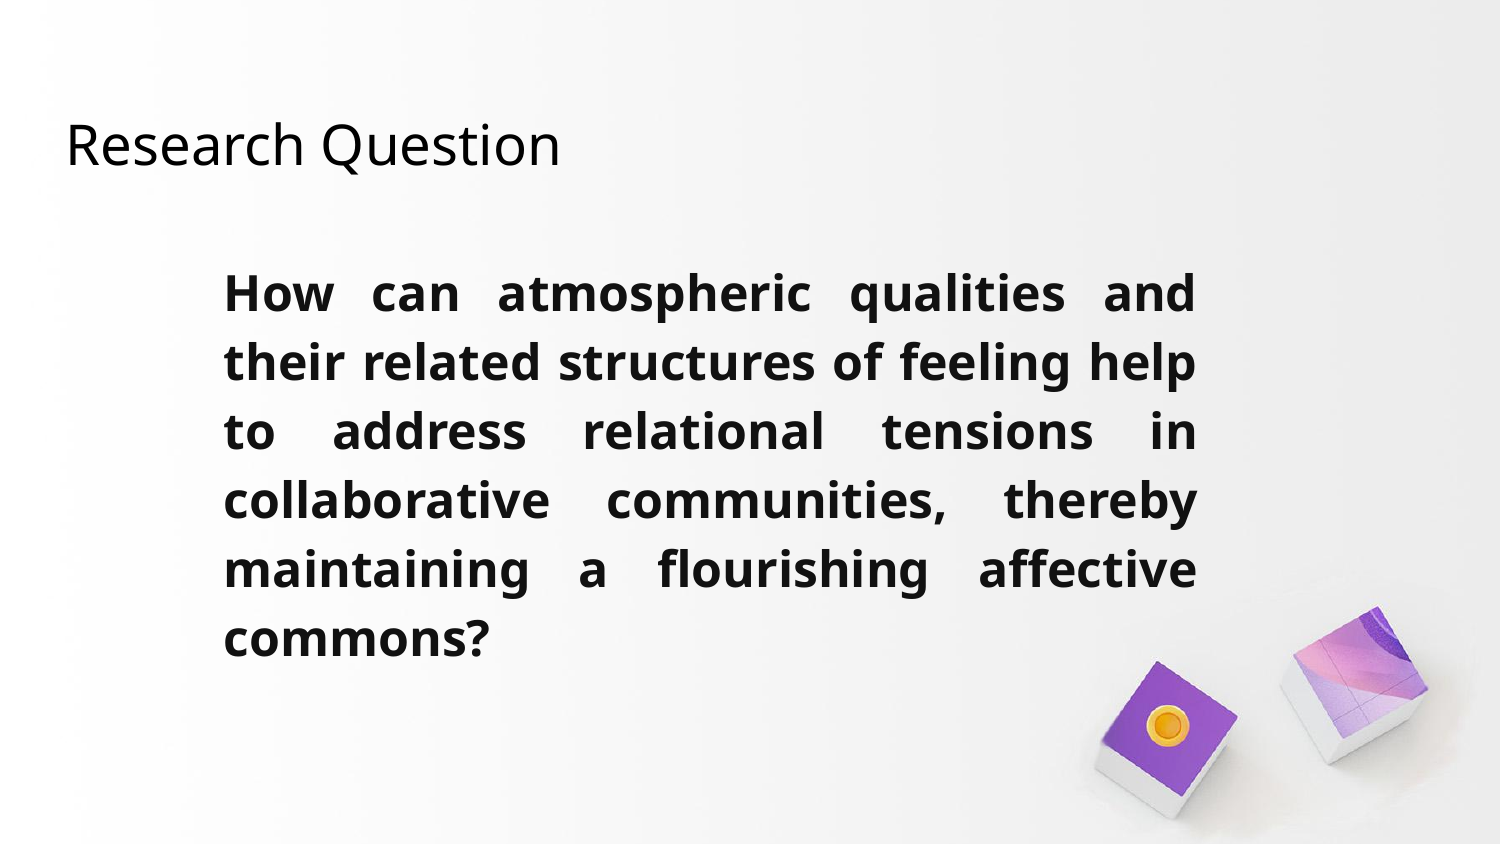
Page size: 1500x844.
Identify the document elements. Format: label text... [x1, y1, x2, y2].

text_box How can atmospheric qualities and their related structures of feeling help to address relational tensions in collaborative communities, thereby maintaining a flourishing affective commons? [209, 251, 1214, 795]
picture [0, 0, 1500, 844]
title Research Question [50, 94, 1274, 251]
